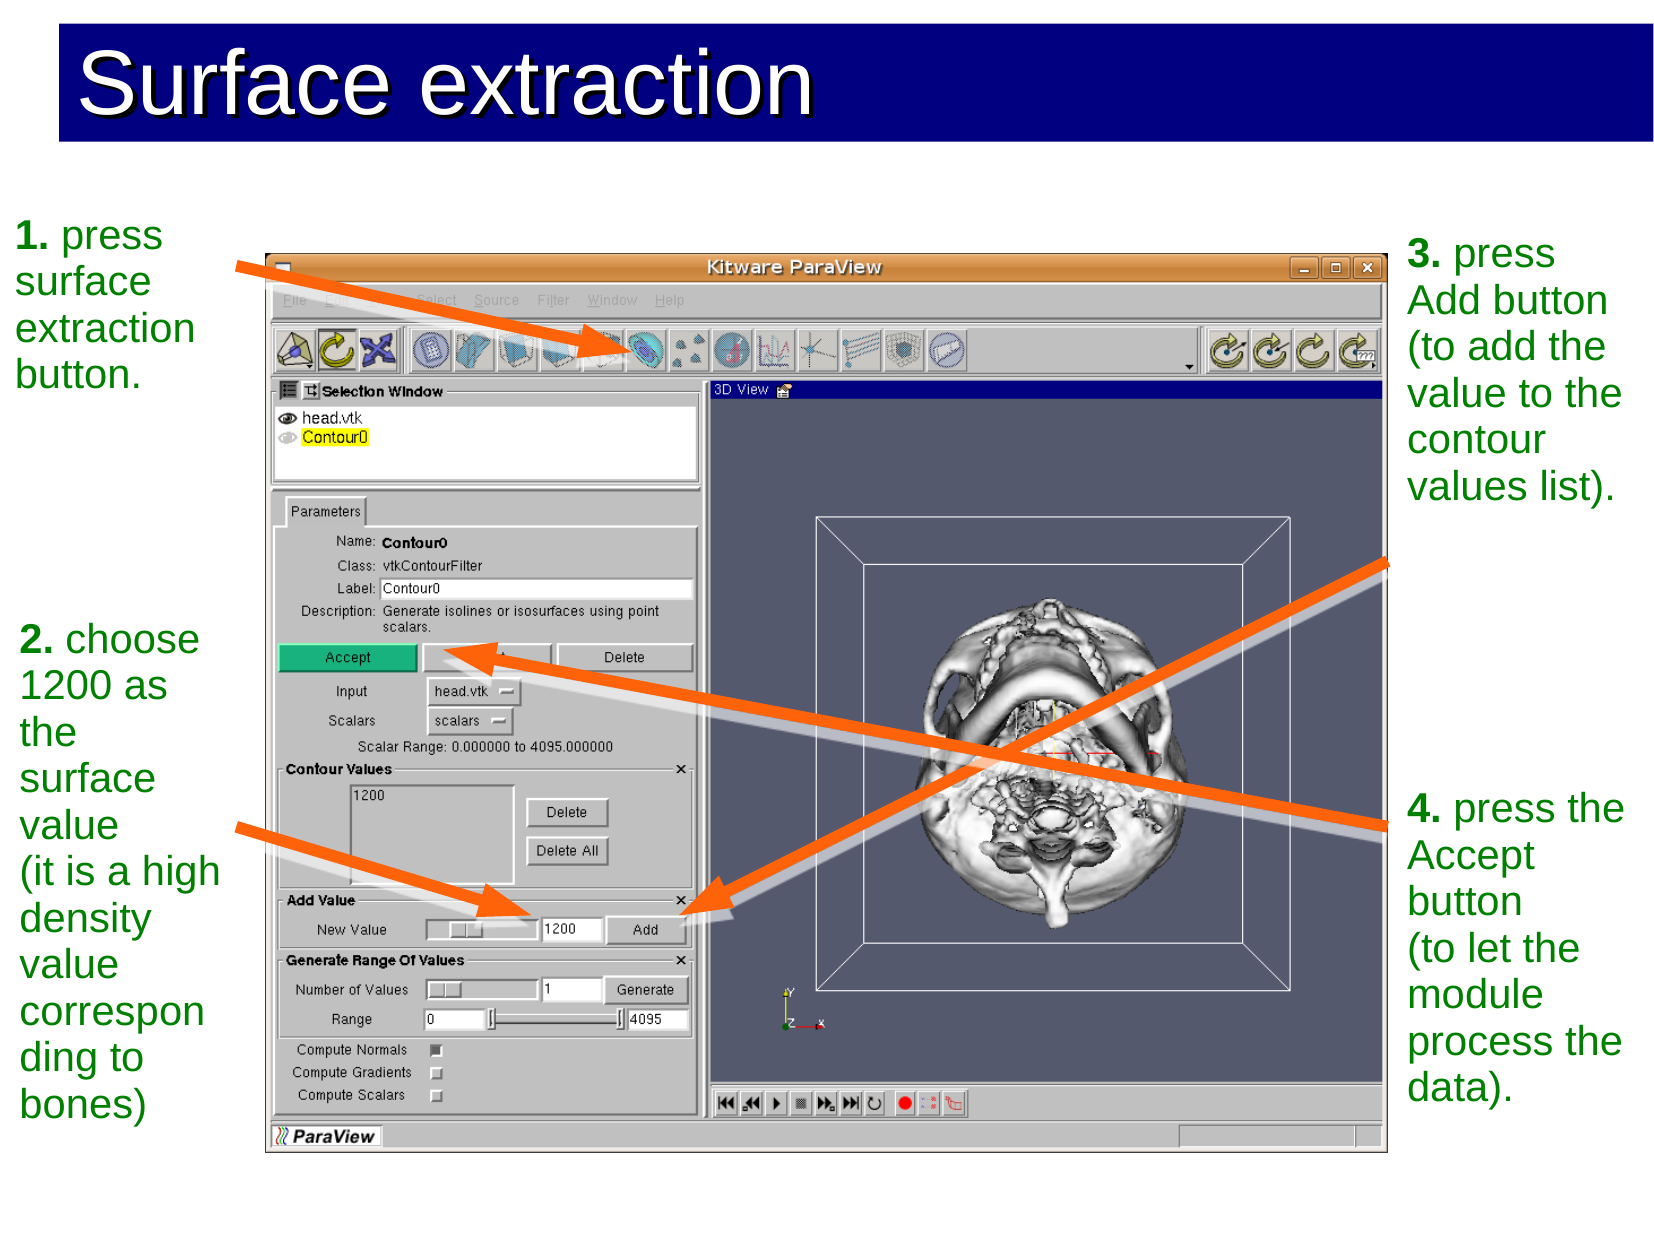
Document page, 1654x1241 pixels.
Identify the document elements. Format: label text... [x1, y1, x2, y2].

text_box 1. press surface extraction button. [0, 203, 232, 429]
text_box 4. press the Accept button (to let the module process the data). [1392, 777, 1654, 1159]
text_box 3. press Add button (to add the value to the contour values list). [1392, 222, 1654, 552]
picture [265, 253, 1388, 1153]
picture [1040, 580, 1388, 820]
title Surface extraction [76, 23, 1565, 142]
text_box 2. choose 1200 as the surface value (it is a high density value corresponding to bones) [4, 608, 237, 1198]
